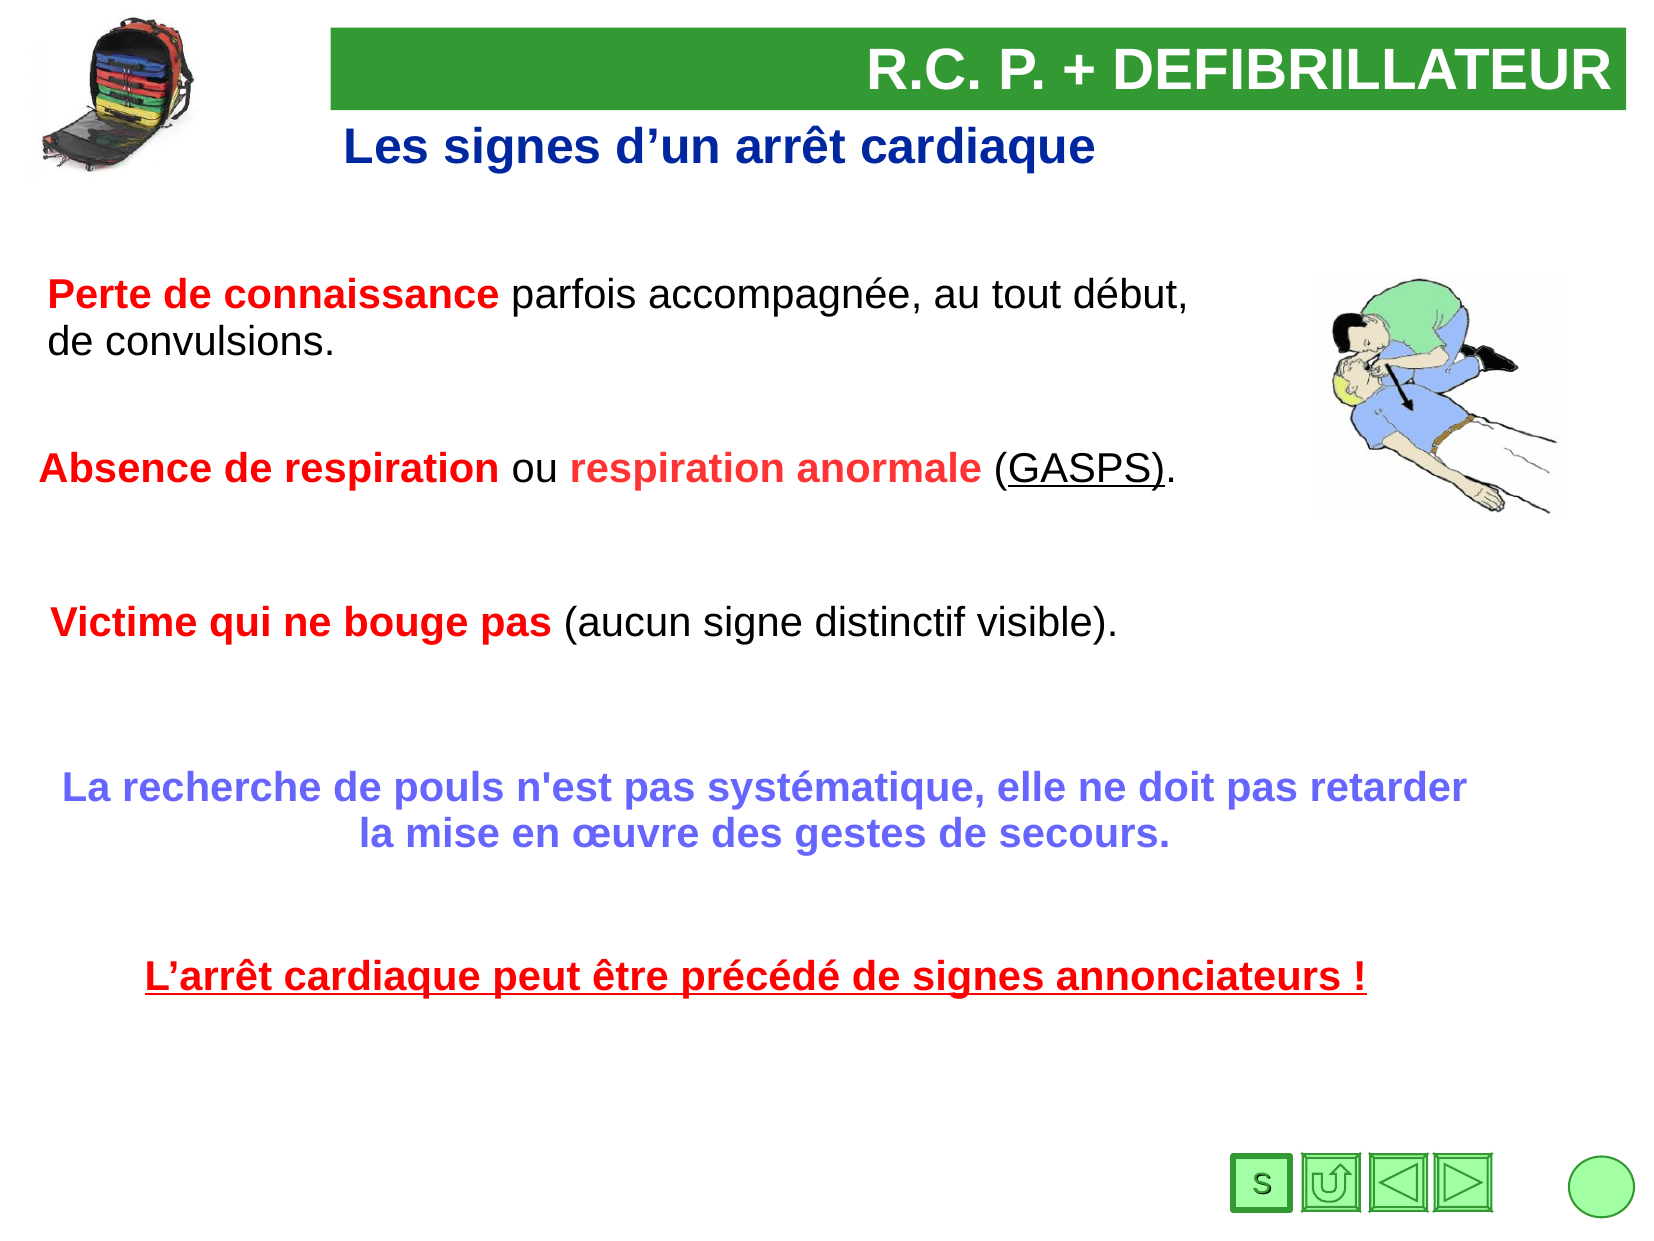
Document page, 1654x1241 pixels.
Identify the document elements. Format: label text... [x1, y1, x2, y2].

text_box Perte de connaissance parfois accompagnée, au tout début, de convulsions. [32, 263, 1232, 372]
text_box R.C. P. + DEFIBRILLATEUR [330, 32, 1628, 107]
text_box Victime qui ne bouge pas (aucun signe distinctif visible). [35, 590, 1515, 653]
text_box Absence de respiration ou respiration anormale (GASPS). [23, 437, 1317, 499]
text_box L’arrêt cardiaque peut être précédé de signes annonciateurs ! [129, 944, 1530, 1007]
text_box [1568, 1156, 1635, 1218]
picture [1317, 275, 1563, 521]
picture [29, 5, 201, 183]
title Les signes d’un arrêt cardiaque [328, 110, 1625, 193]
text_box La recherche de pouls n'est pas systématique, elle ne doit pas retarder la mise en œuvre des gestes de secours. [38, 755, 1492, 864]
